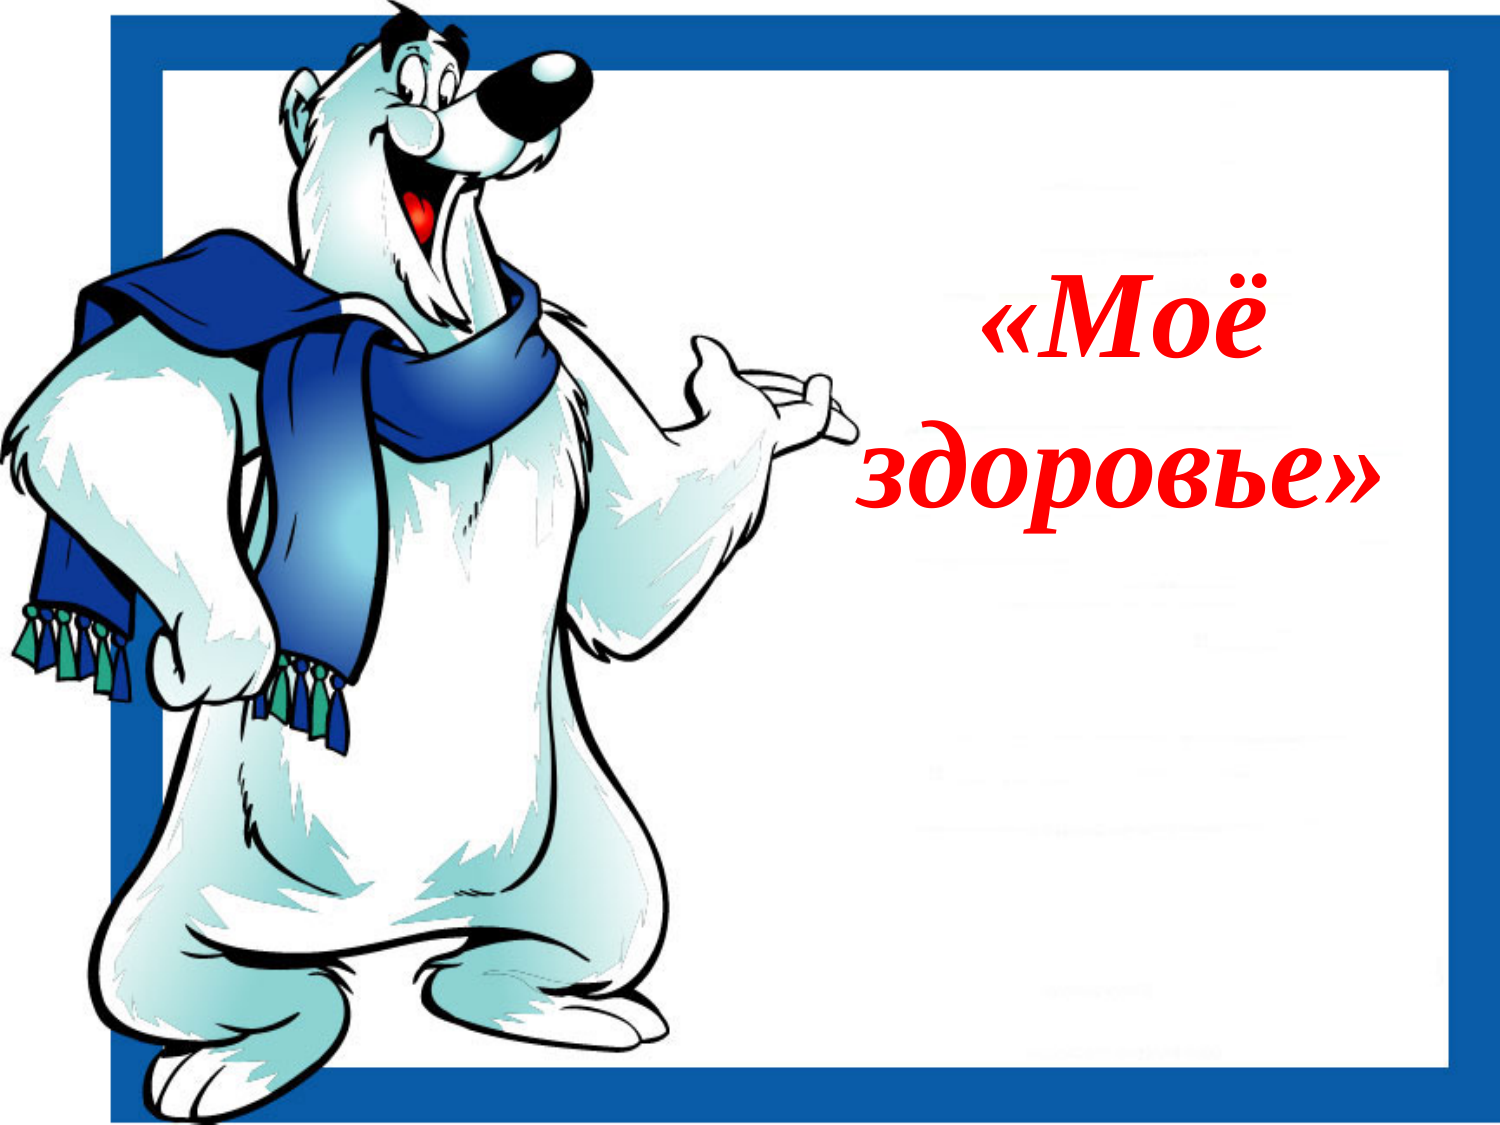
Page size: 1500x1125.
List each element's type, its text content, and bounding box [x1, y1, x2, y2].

picture [0, 0, 1500, 1125]
text_box «Моё здоровье» [840, 12, 1407, 752]
